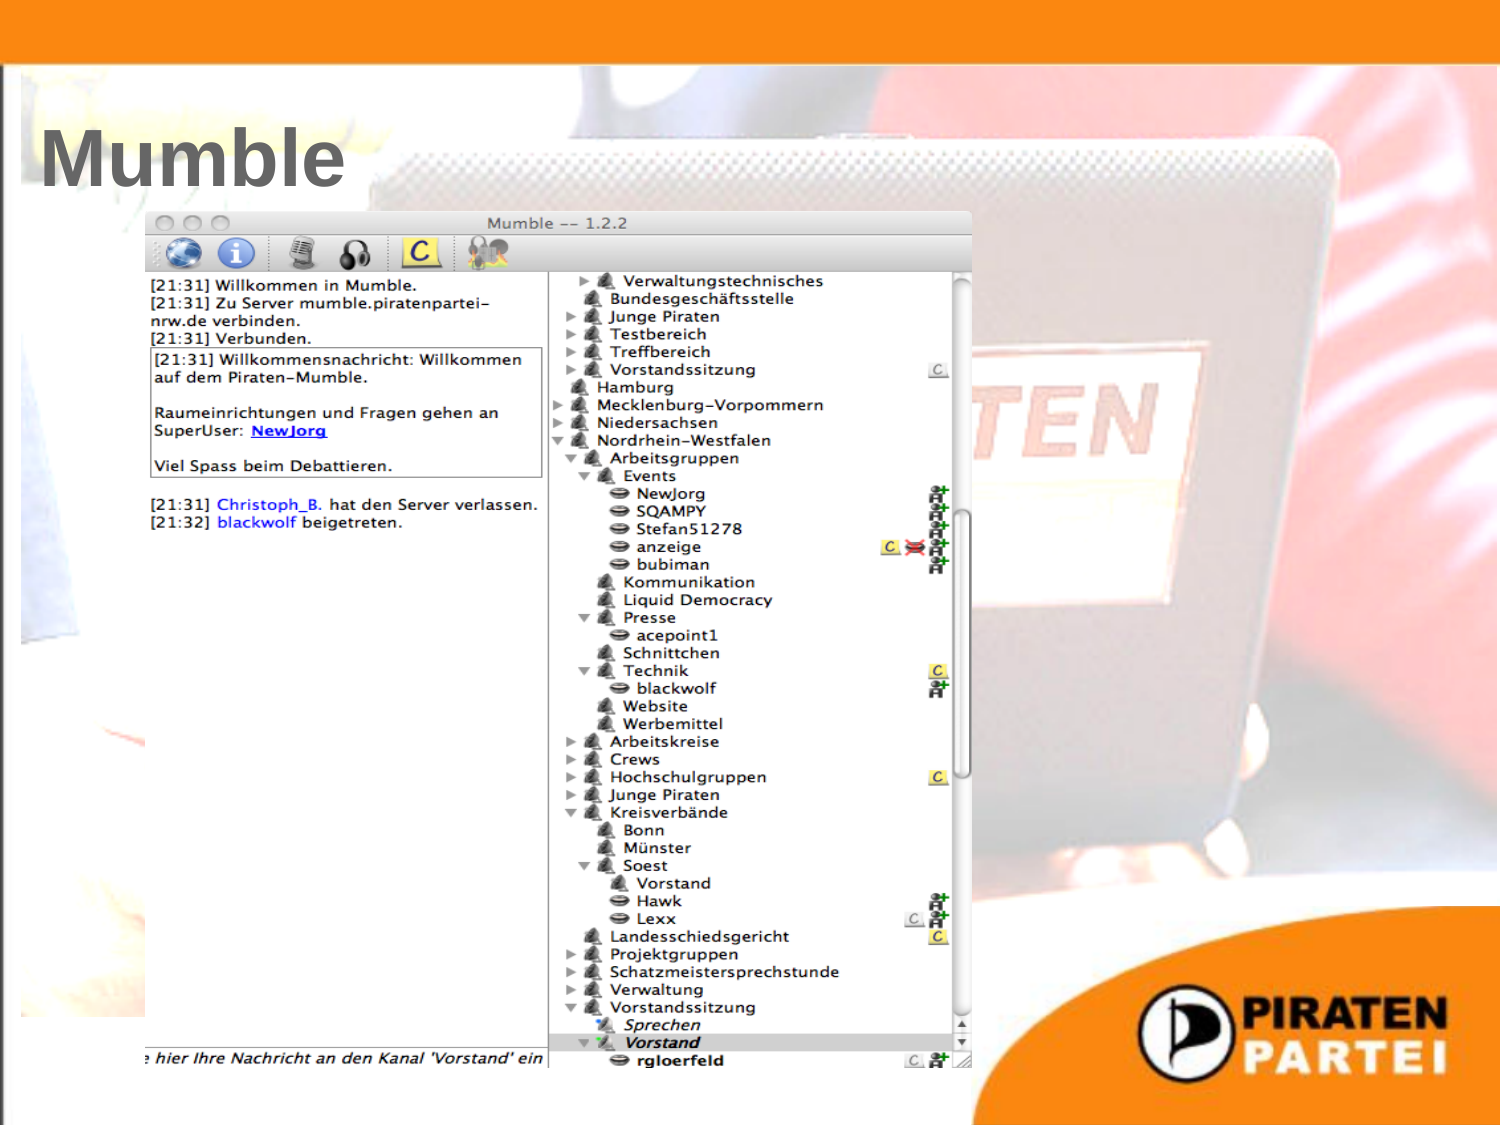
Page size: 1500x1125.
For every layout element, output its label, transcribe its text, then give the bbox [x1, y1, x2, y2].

title Mumble [24, 97, 1375, 212]
picture [21, 66, 1500, 1125]
